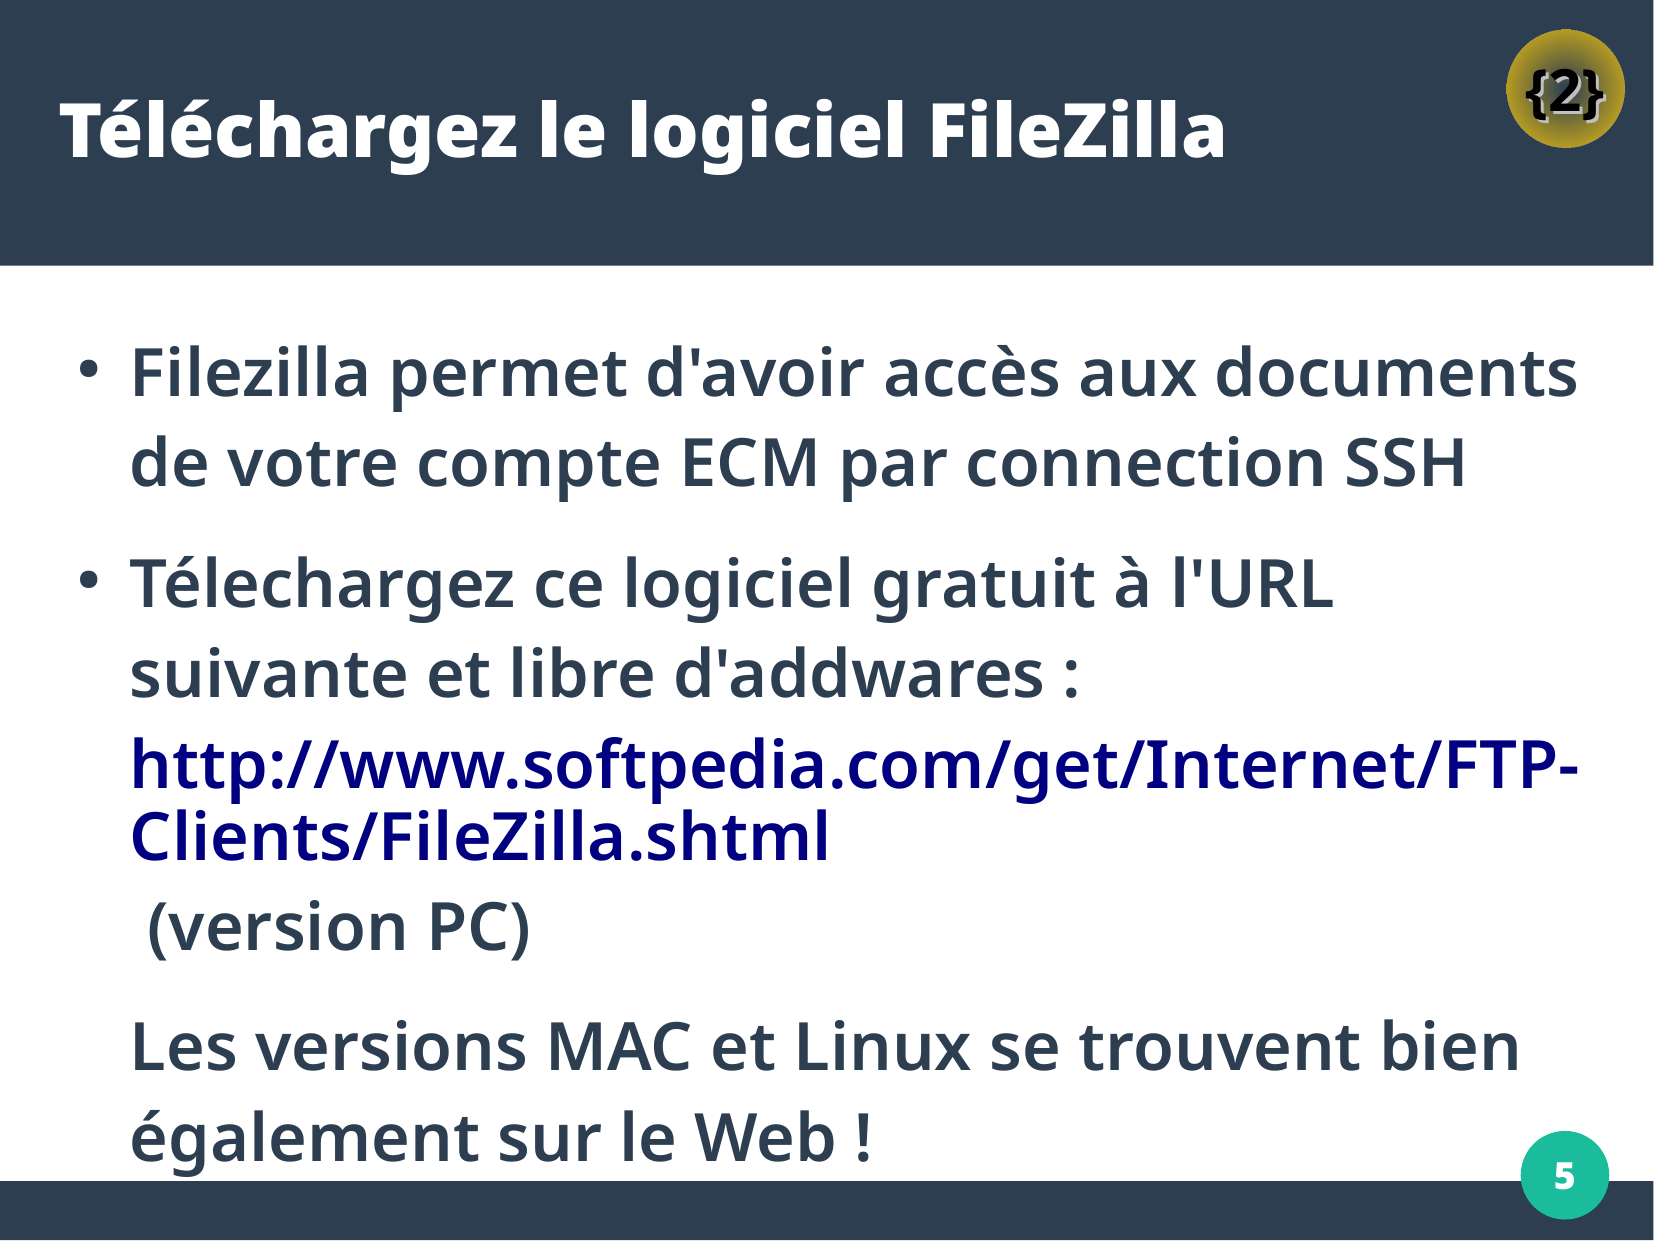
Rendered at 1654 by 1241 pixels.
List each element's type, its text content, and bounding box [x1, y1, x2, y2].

list Filezilla permet d'avoir accès aux documents de votre compte ECM par connection SSH Télechargez ce logiciel gratuit à l'URL suivante et libre d'addwares : http://www.softpedia.com/get/Internet/FTP-Clients/FileZilla.shtml (version PC) Les versions MAC et Linux se trouvent bien également sur le Web ! [59, 324, 1595, 1152]
title Téléchargez le logiciel FileZilla [59, 49, 1595, 207]
text_box {2} [1506, 29, 1625, 148]
